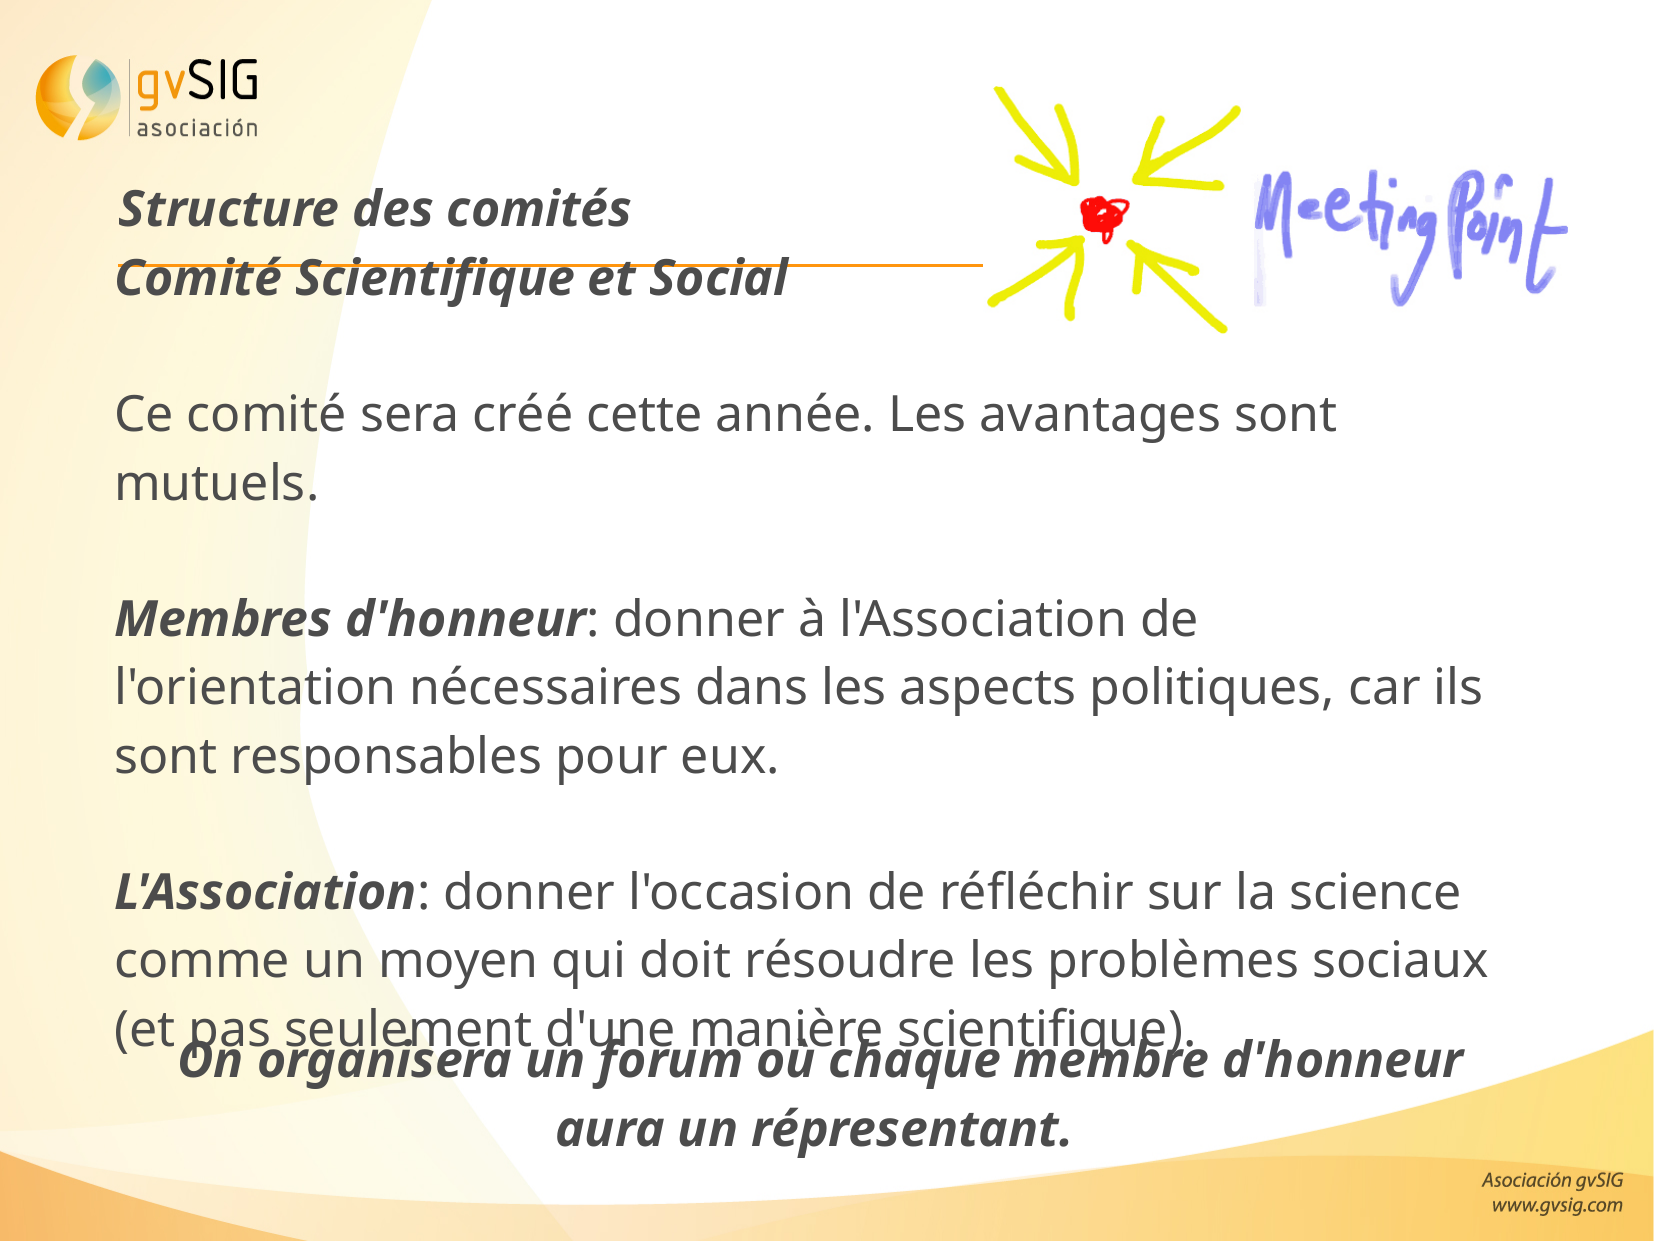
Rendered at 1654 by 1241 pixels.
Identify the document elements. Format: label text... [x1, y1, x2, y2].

picture [0, 0, 1654, 1241]
text_box Structure des comités [118, 178, 773, 237]
text_box Comité Scientifique et Social Ce comité sera créé cette année. Les avantages sont mutuels. Membres d'honneur: donner à l'Association de l'orientation nécessaires dans les aspects politiques, car ils sont responsables pour eux. L'Association: donner l'occasion de réfléchir sur la science comme un moyen qui doit résoudre les problèmes sociaux (et pas seulement d'une manière scientifique). [114, 272, 1491, 1030]
text_box On organisera un forum où chaque membre d'honneur aura un répresentant. [121, 1034, 1521, 1151]
